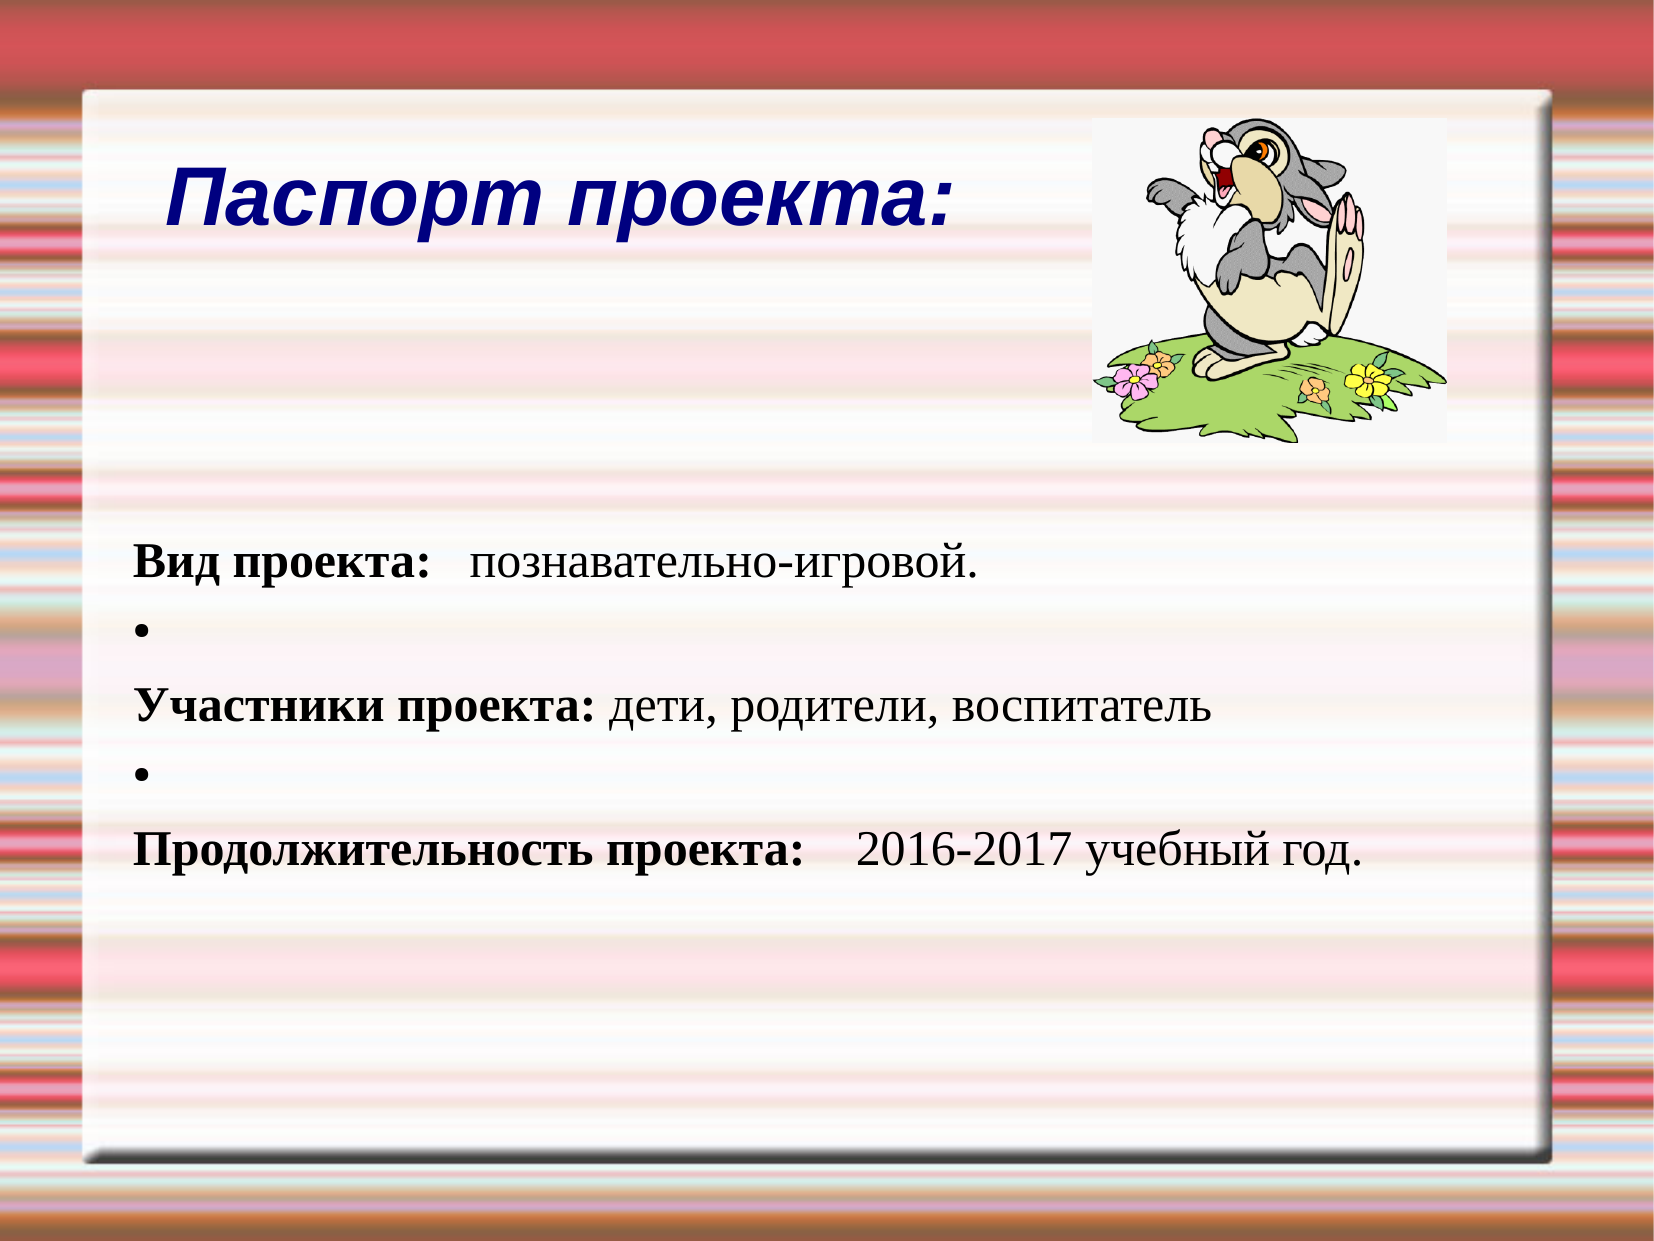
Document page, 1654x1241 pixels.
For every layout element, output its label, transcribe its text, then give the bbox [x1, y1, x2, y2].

text_box Вид проекта: познавательно-игровой. Участники проекта: дети, родители, воспитатель Продолжительность проекта: 2016-2017 учебный год. [118, 525, 1524, 1093]
picture [1092, 118, 1447, 443]
text_box Паспорт проекта: [147, 118, 975, 266]
